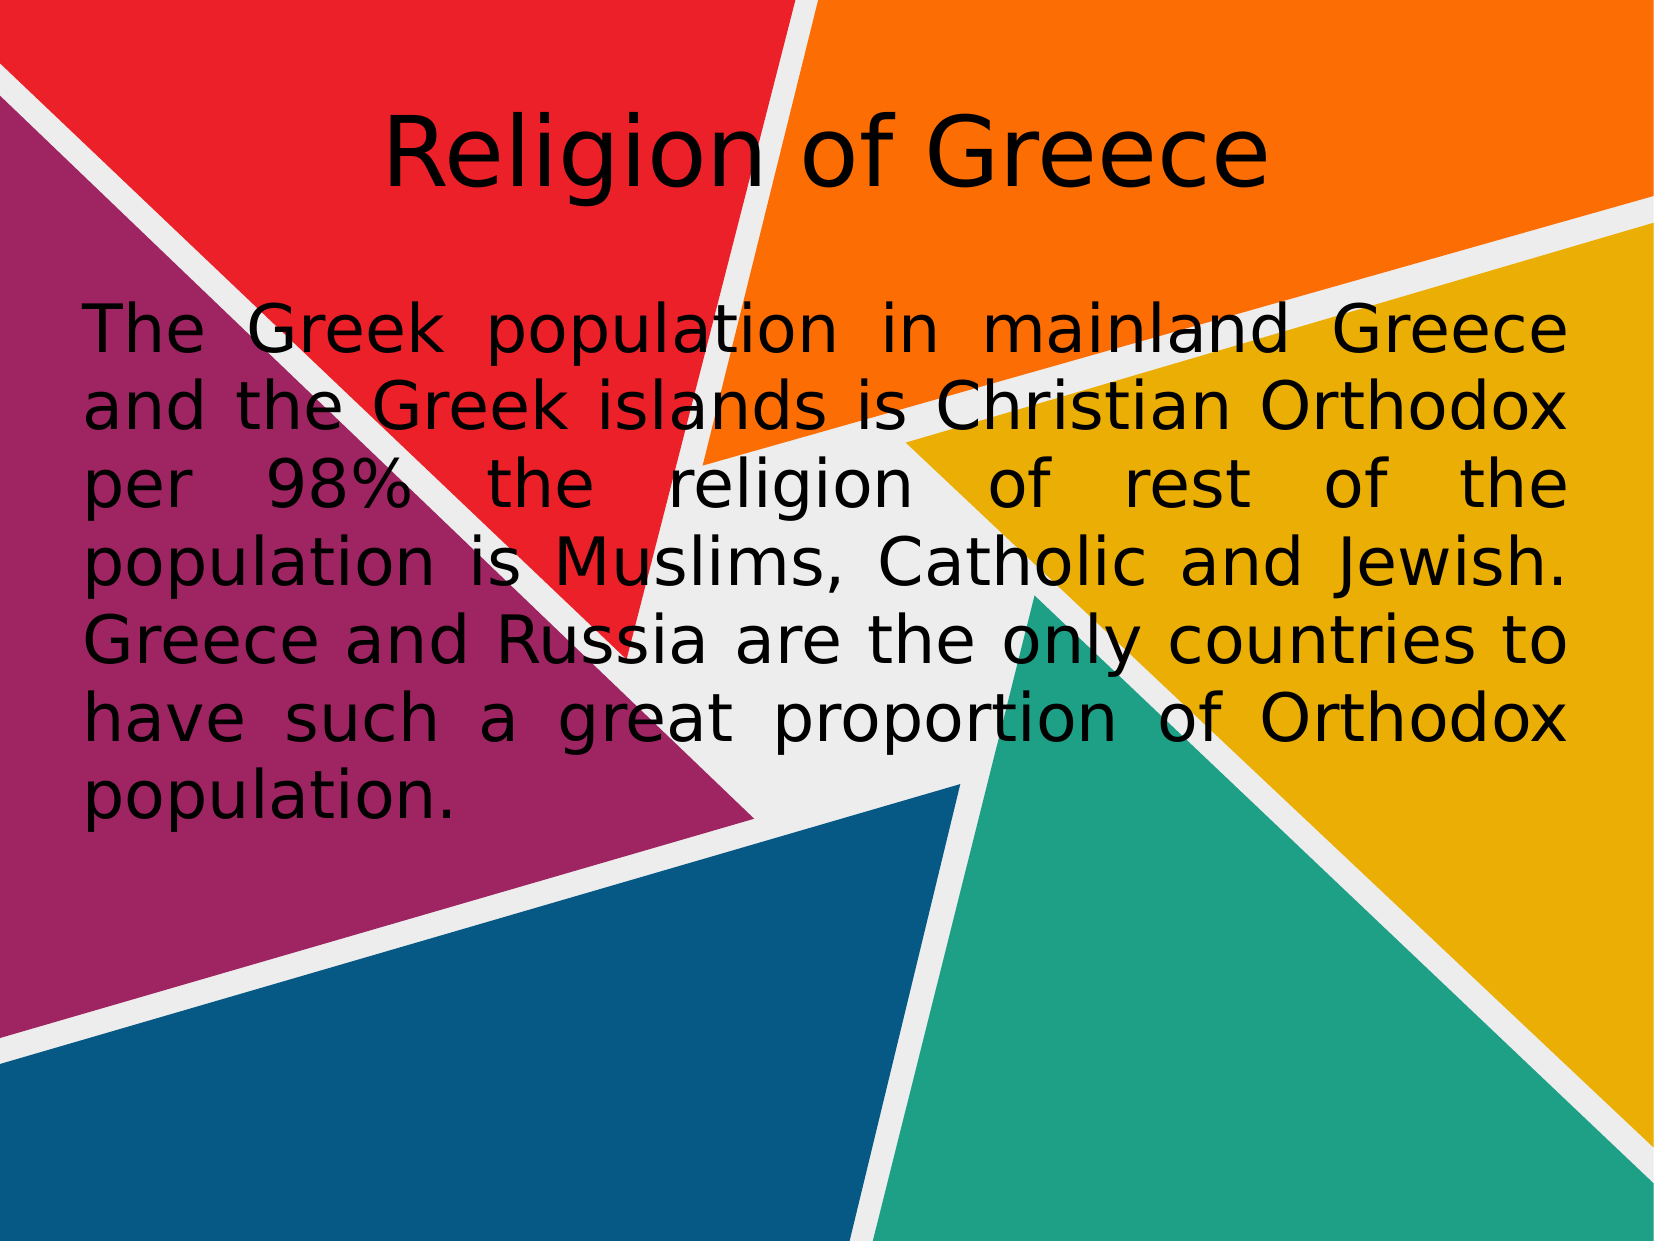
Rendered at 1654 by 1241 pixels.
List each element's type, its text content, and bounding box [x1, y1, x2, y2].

list The Greek population in mainland Greece and the Greek islands is Christian Orthodox per 98% the religion of rest of the population is Muslims, Catholic and Jewish. Greece and Russia are the only countries to have such a great proportion of Orthodox population. [82, 290, 1571, 1010]
title Religion of Greece [82, 49, 1571, 257]
